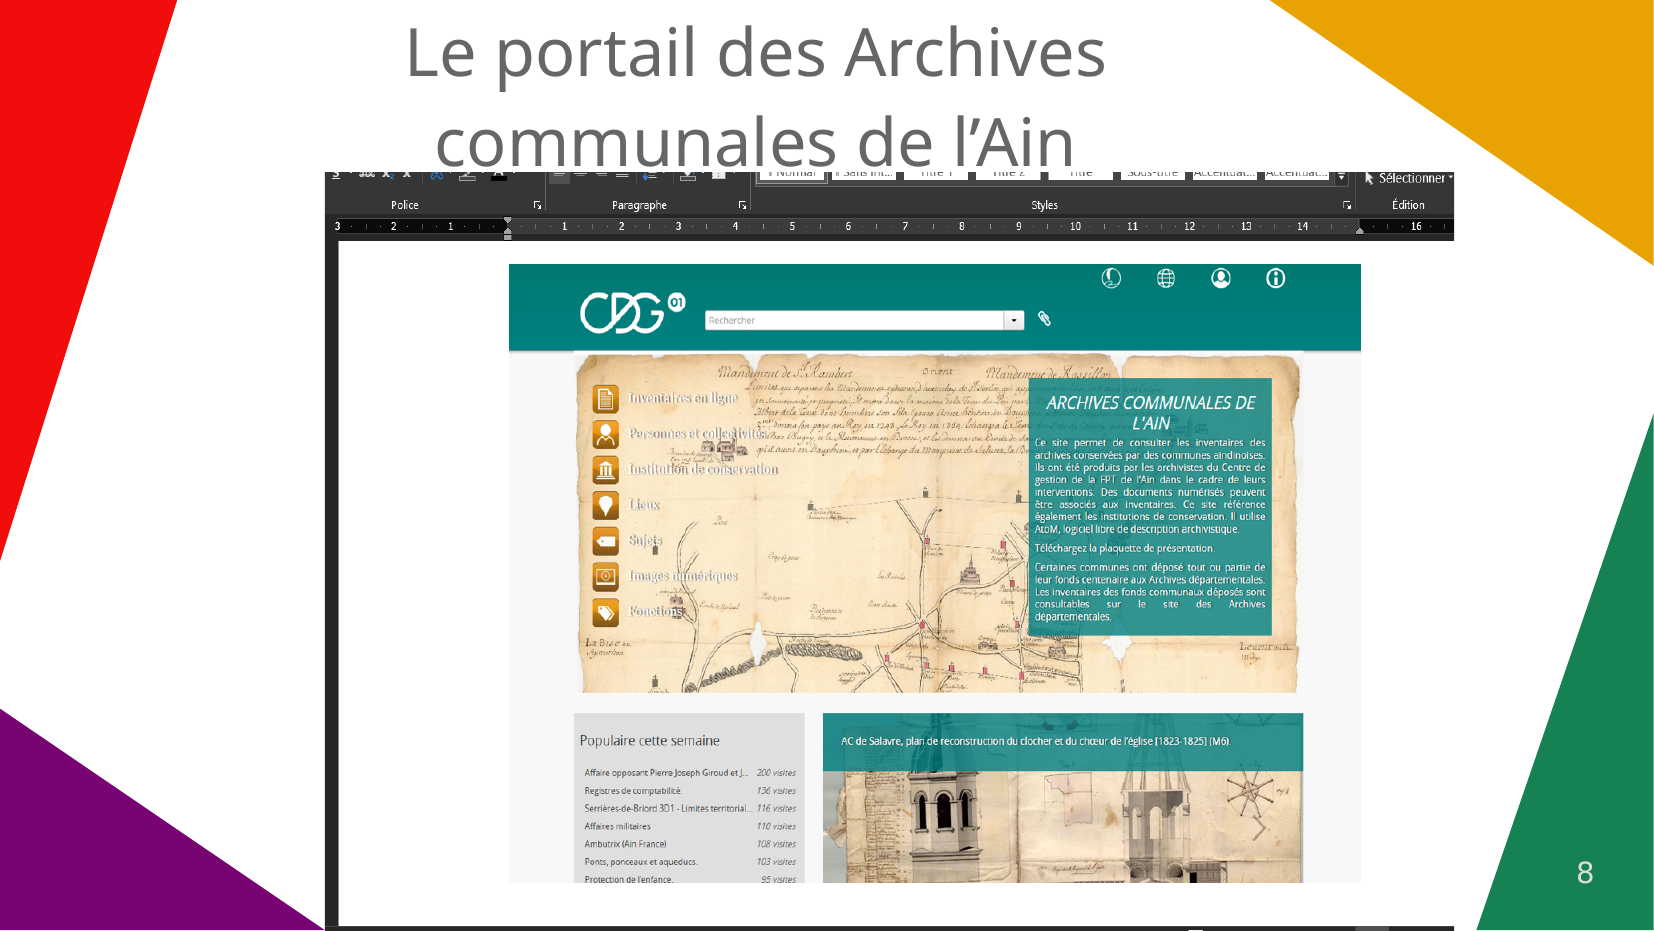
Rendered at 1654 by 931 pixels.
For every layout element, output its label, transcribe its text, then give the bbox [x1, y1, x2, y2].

picture [324, 172, 1455, 931]
subtitle Le portail des Archives communales de l’Ain [274, 17, 1239, 252]
